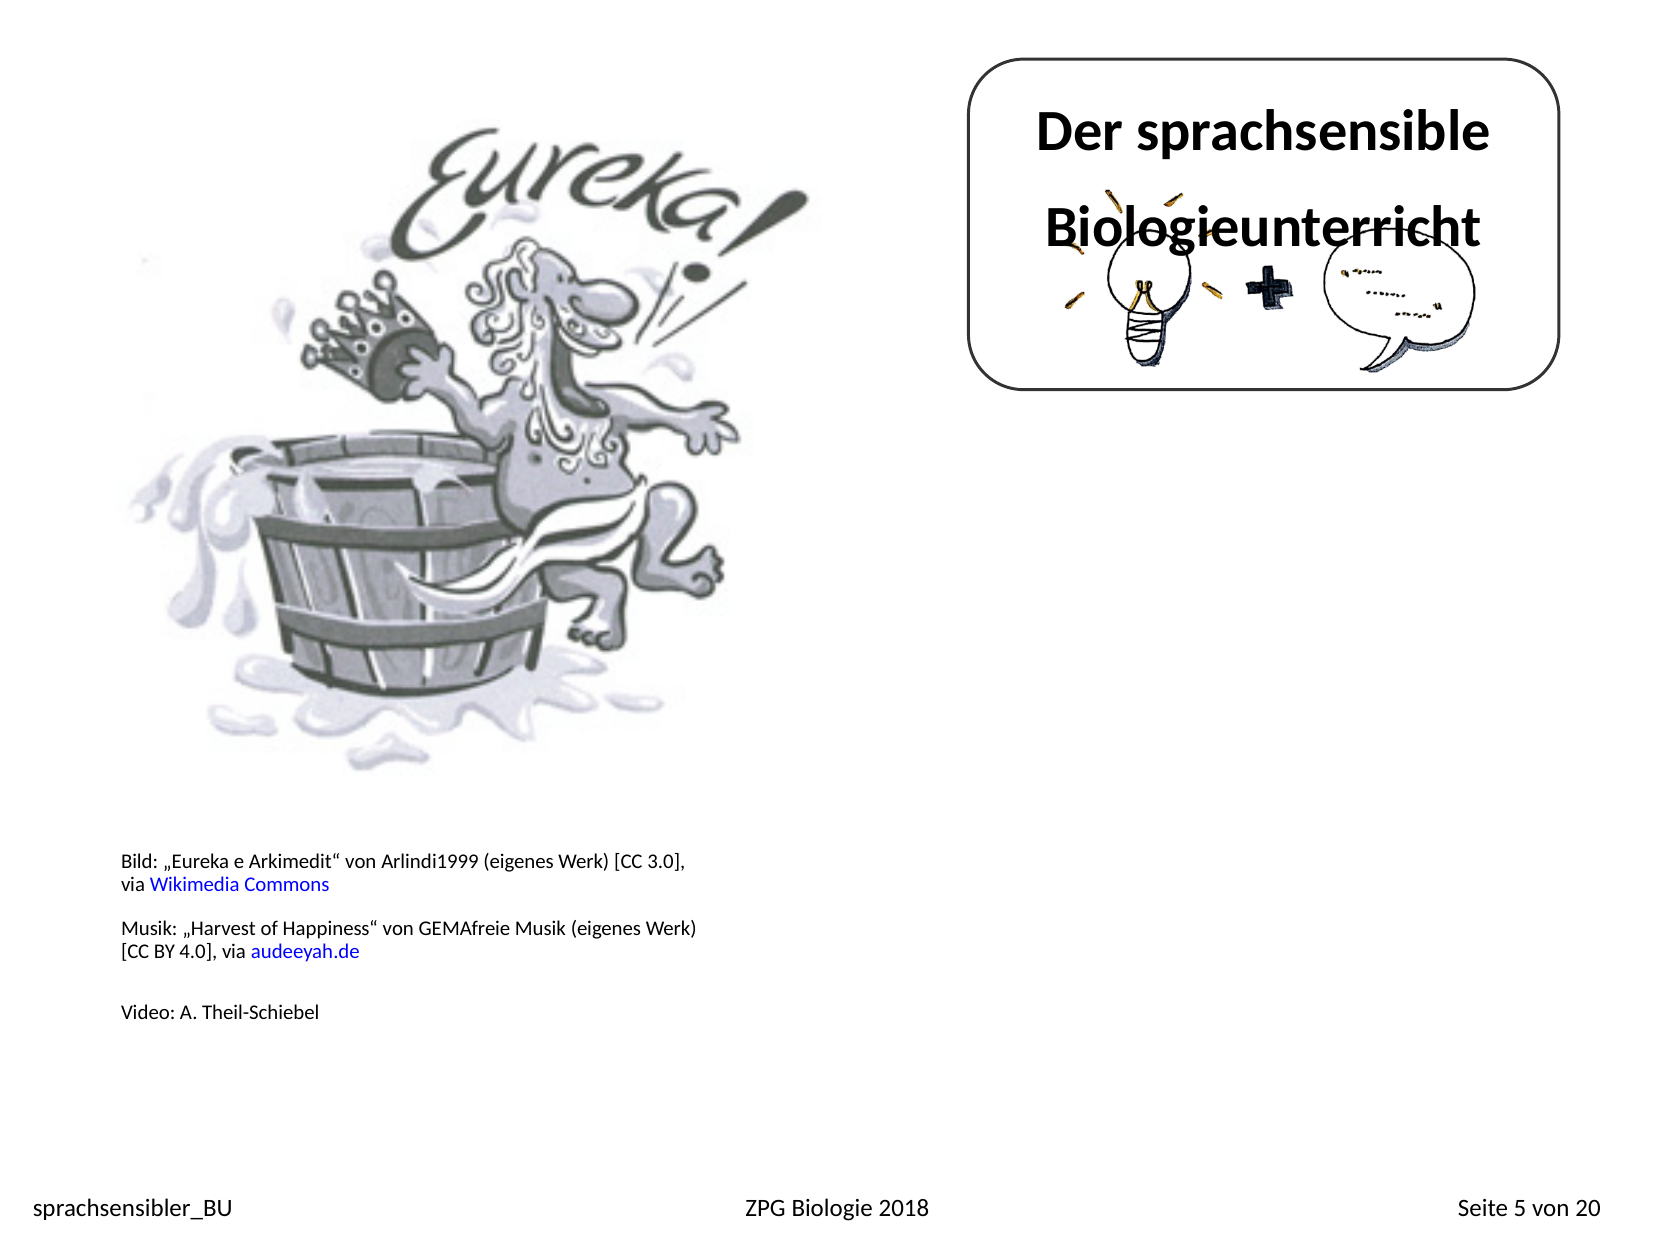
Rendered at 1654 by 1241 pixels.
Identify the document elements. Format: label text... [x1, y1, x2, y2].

text_box Musik: „Harvest of Happiness“ von GEMAfreie Musik (eigenes Werk) [CC BY 4.0], via audeeyah.de [106, 907, 768, 970]
text_box Bild: „Eureka e Arkimedit“ von Arlindi1999 (eigenes Werk) [CC 3.0], via Wikimedia Commons [106, 840, 792, 903]
text_box Video: A. Theil-Schiebel [106, 992, 544, 1031]
text_box Der sprachsensible Biologieunterricht [968, 59, 1559, 390]
text_box sprachsensibler_BU ZPG Biologie 2018 Seite 5 von 20 [18, 1185, 1637, 1229]
picture [117, 118, 827, 791]
